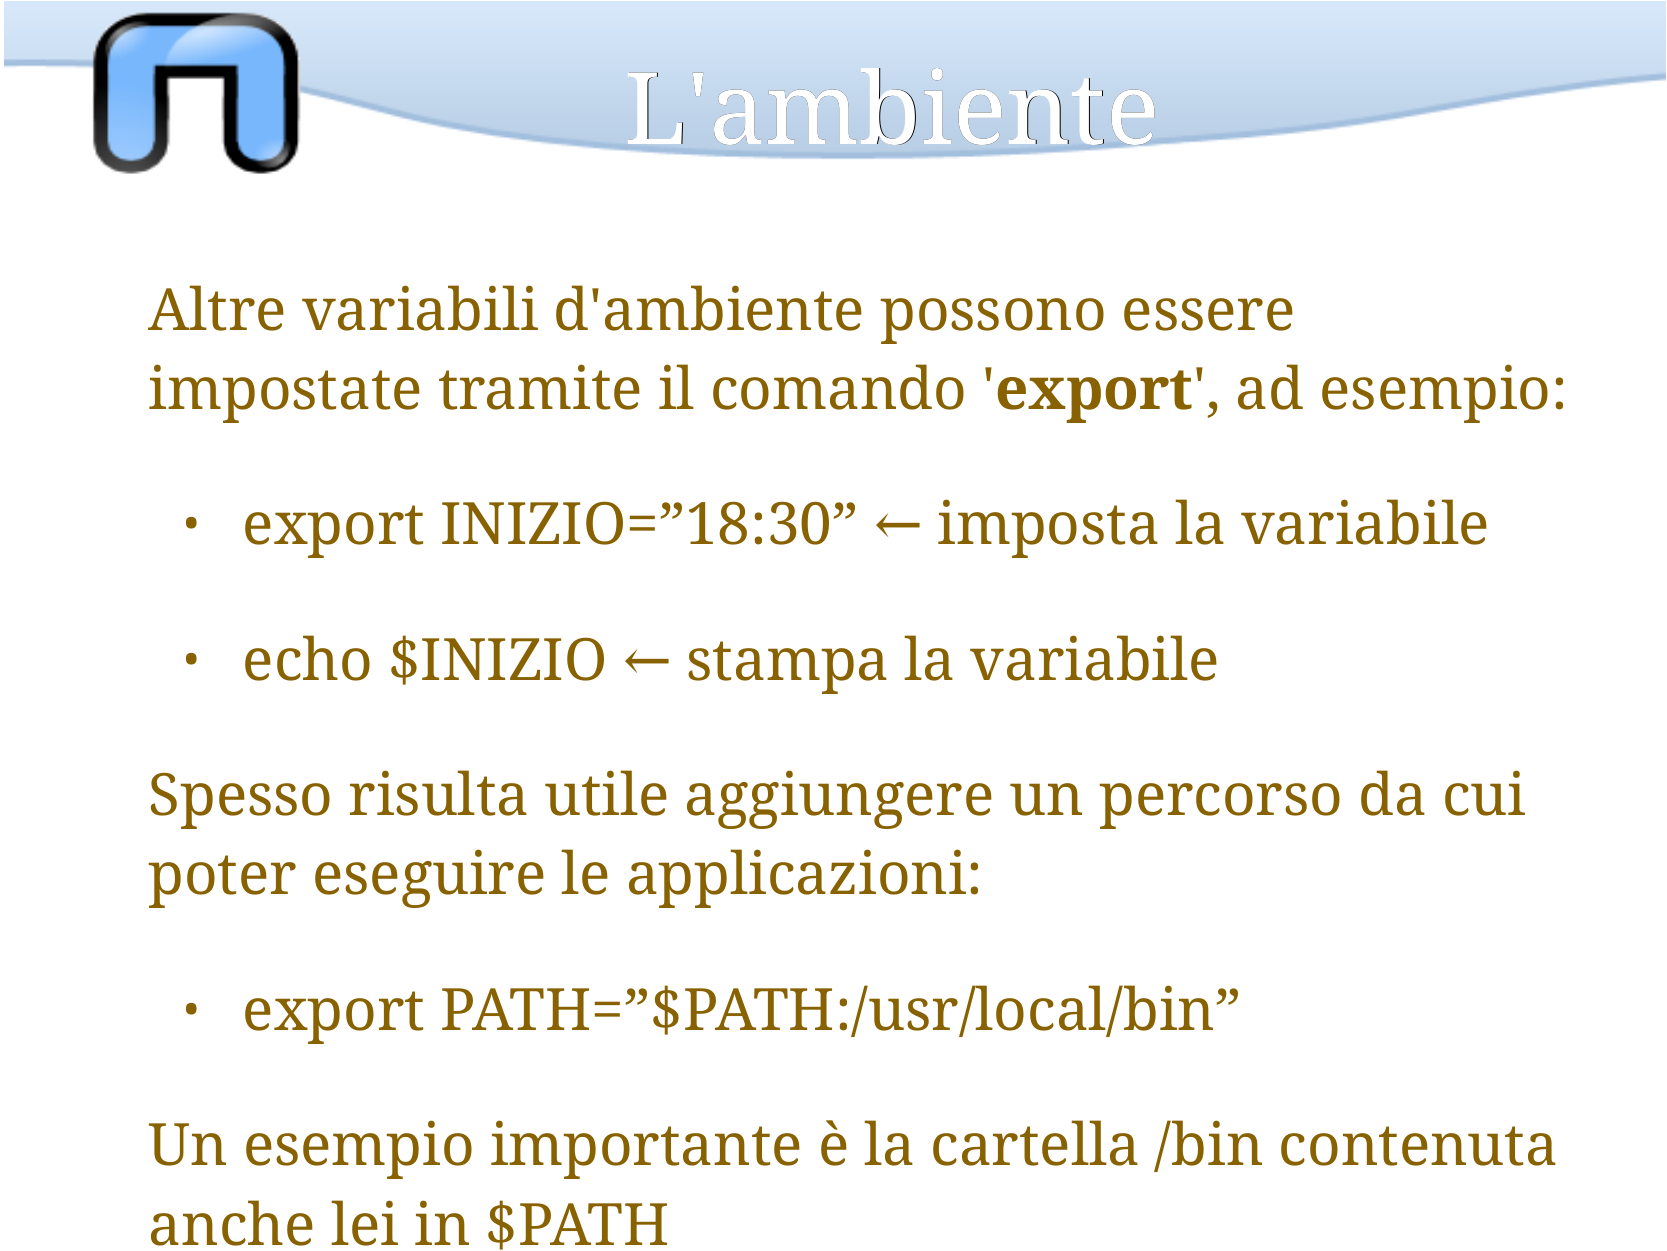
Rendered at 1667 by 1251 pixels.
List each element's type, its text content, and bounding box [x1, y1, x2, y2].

picture [0, 0, 1667, 1251]
text_box L'ambiente [535, 29, 1250, 268]
list Altre variabili d'ambiente possono essere impostate tramite il comando 'export', ad esempio: export INIZIO=”18:30” ← imposta la variabile echo $INIZIO ← stampa la variabile Spesso risulta utile aggiungere un percorso da cui poter eseguire le applicazioni: export PATH=”$PATH:/usr/local/bin” Un esempio importante è la cartella /bin contenuta anche lei in $PATH [148, 267, 1578, 1221]
